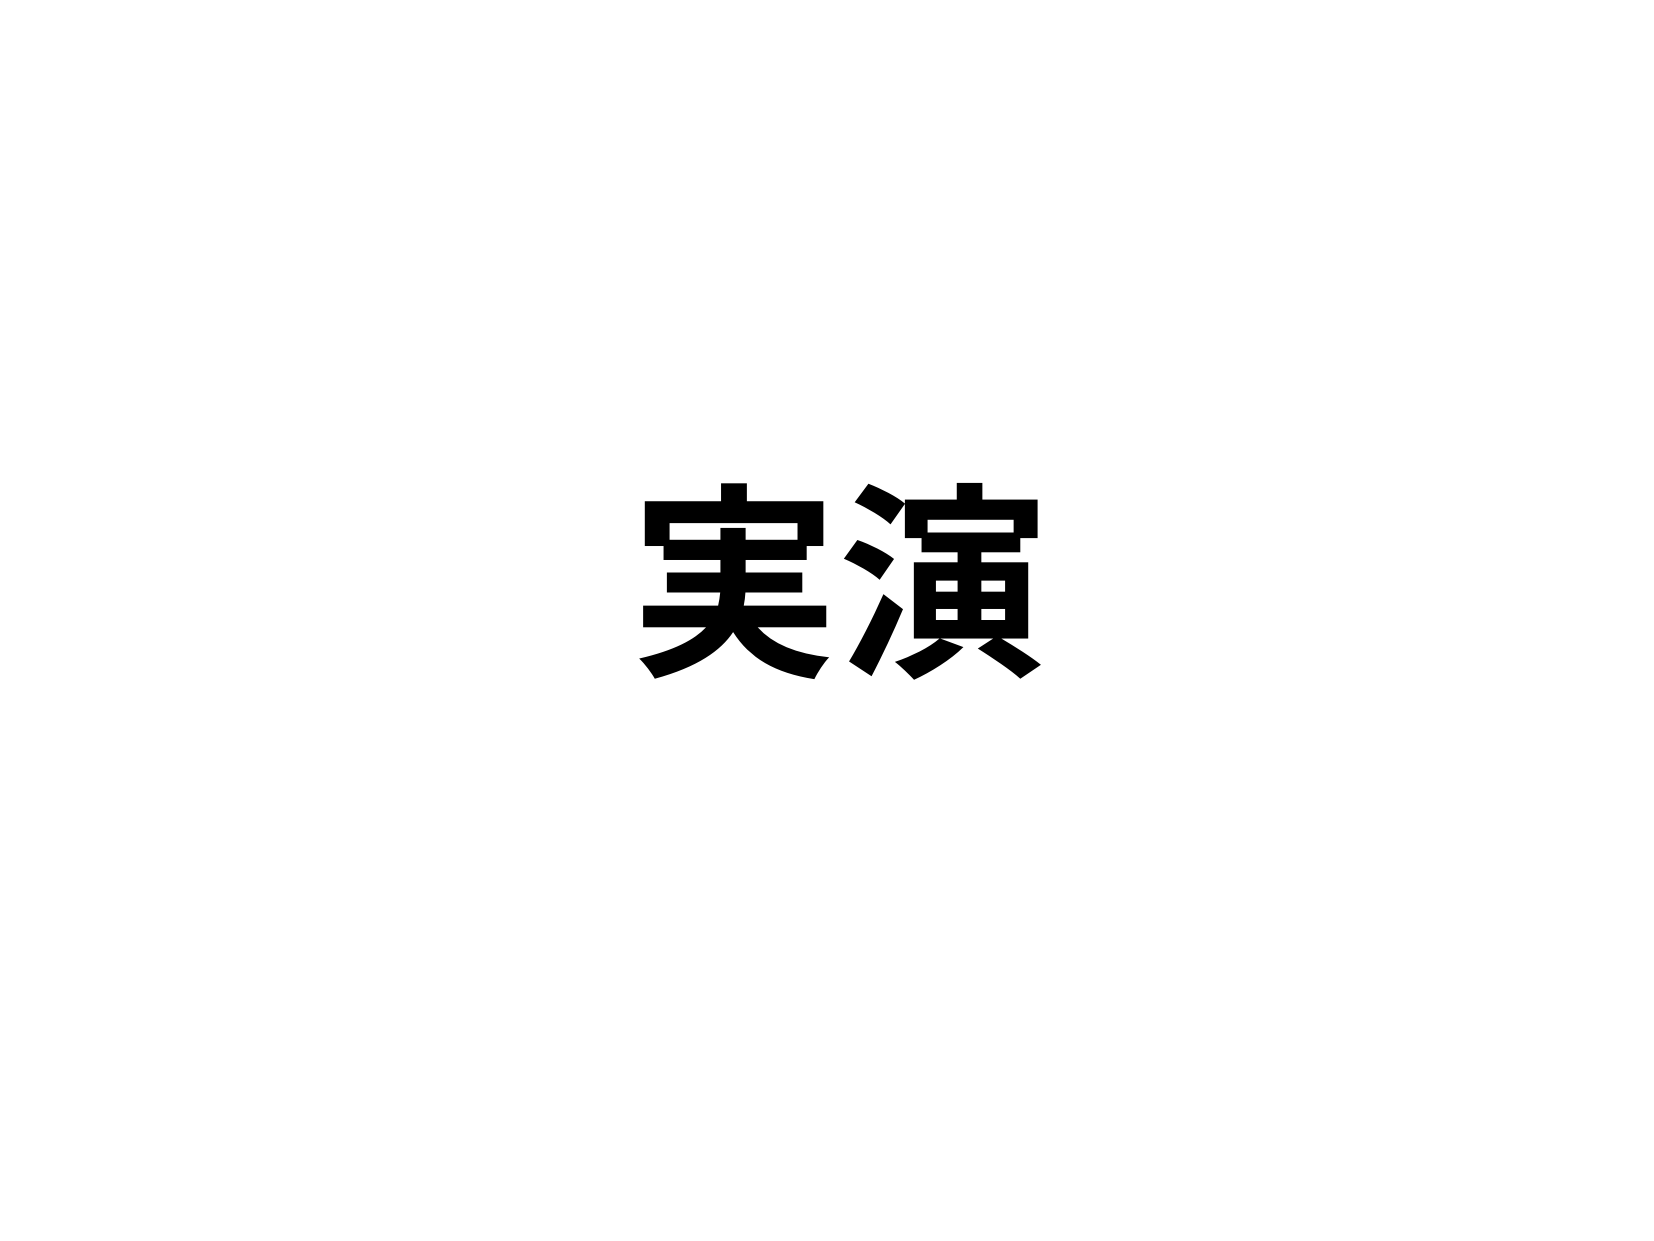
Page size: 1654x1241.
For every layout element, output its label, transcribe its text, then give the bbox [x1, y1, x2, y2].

title 実演 [94, 465, 1583, 674]
